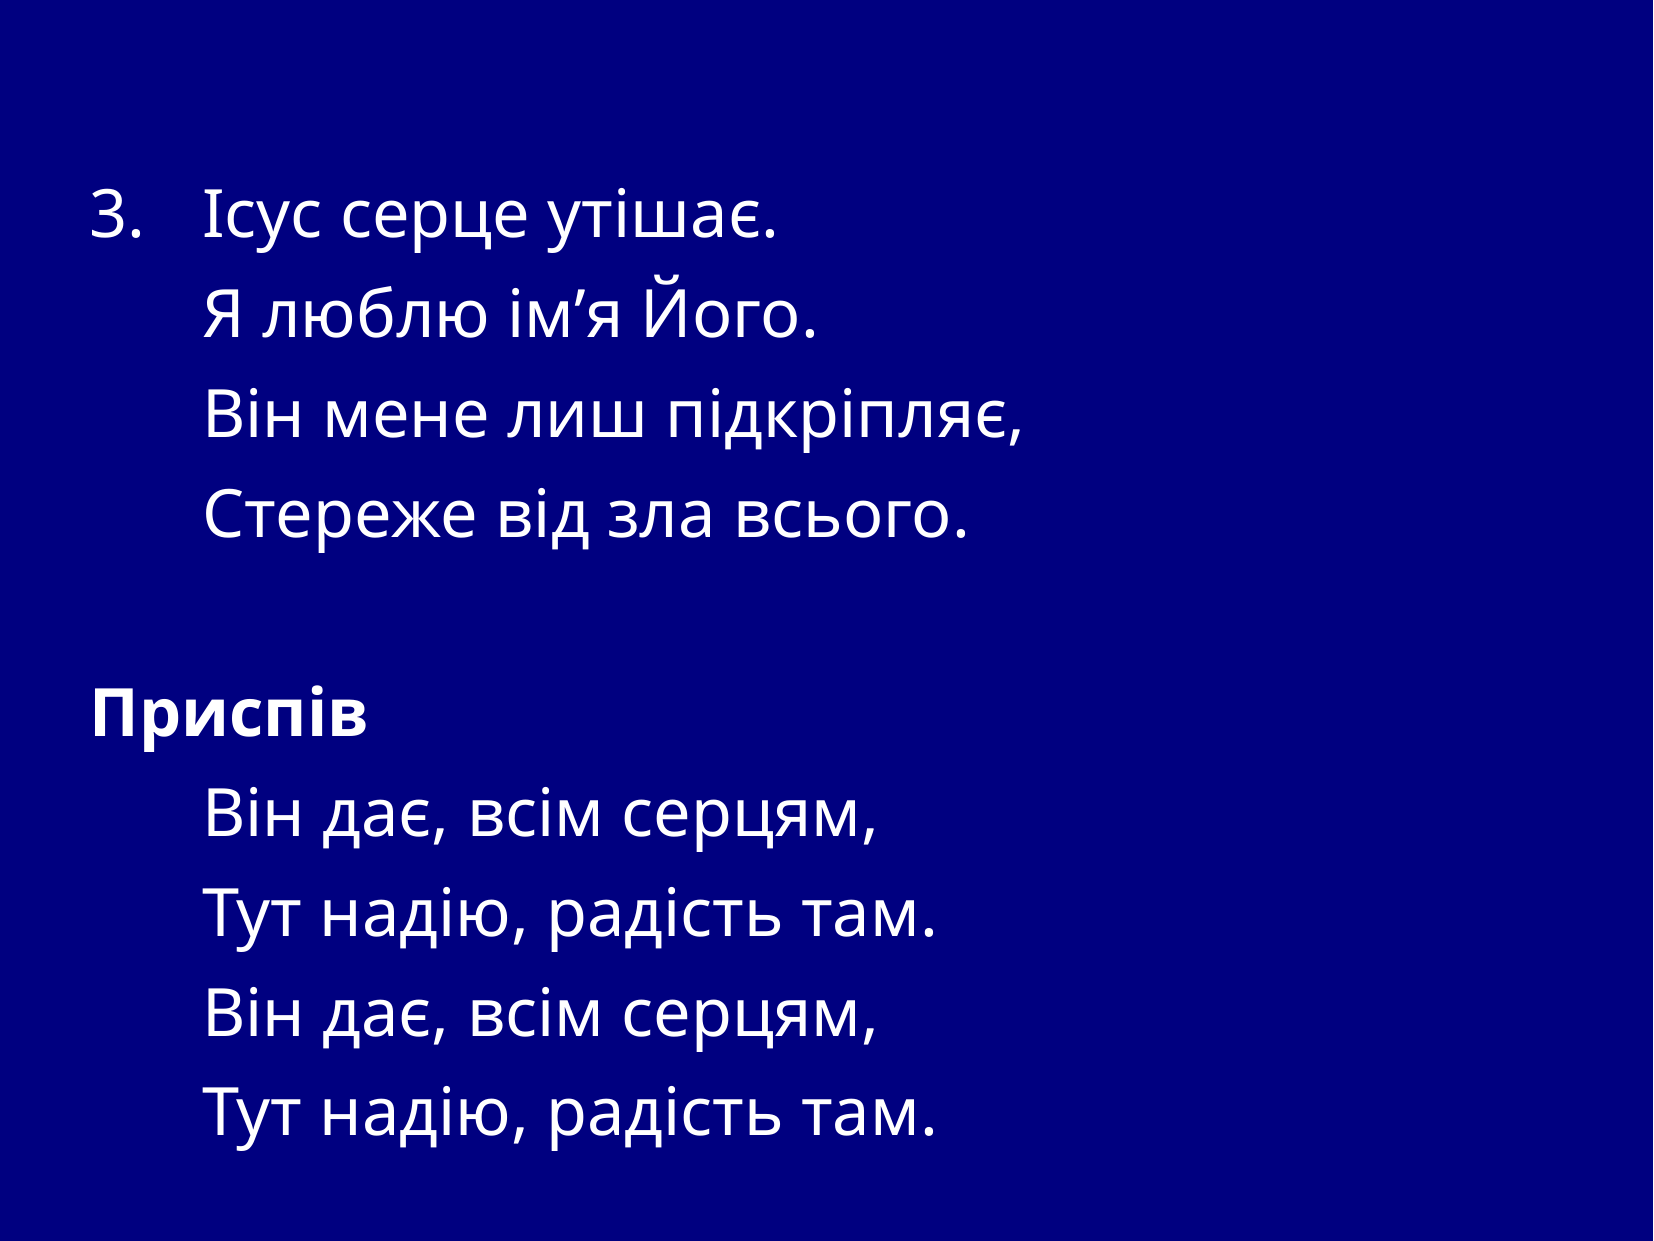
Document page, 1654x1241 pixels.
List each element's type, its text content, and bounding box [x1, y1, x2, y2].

text_box 3. Ісус серце утішає. Я люблю ім’я Його. Він мене лиш підкріпляє, Стереже від зла всього. Приспів Він дає, всім серцям, Тут надію, радість там. Він дає, всім серцям, Тут надію, радість там. [75, 150, 1576, 1163]
